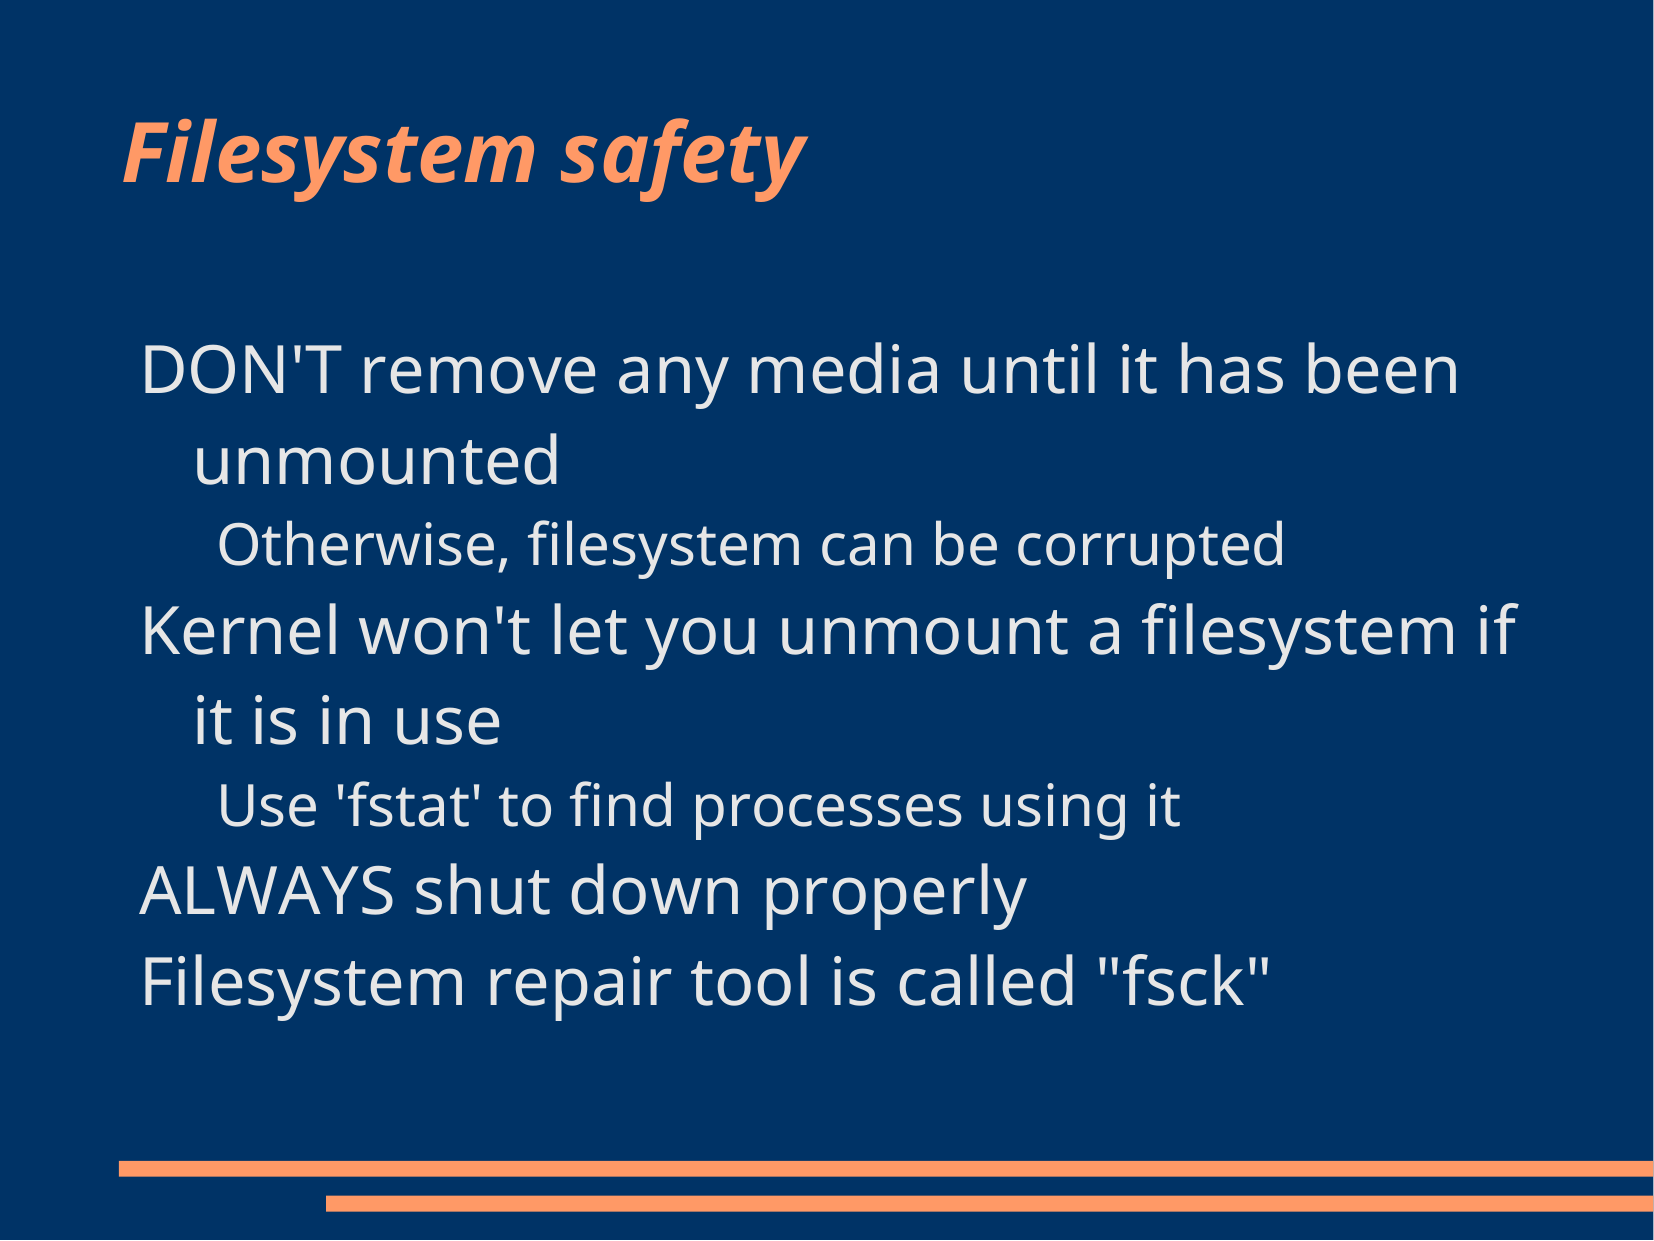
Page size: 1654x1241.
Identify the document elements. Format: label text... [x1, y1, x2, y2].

title Filesystem safety [121, 46, 1534, 254]
list DON'T remove any media until it has been unmounted Otherwise, filesystem can be corrupted Kernel won't let you unmount a filesystem if it is in use Use 'fstat' to find processes using it ALWAYS shut down properly Filesystem repair tool is called "fsck" [121, 322, 1561, 1132]
